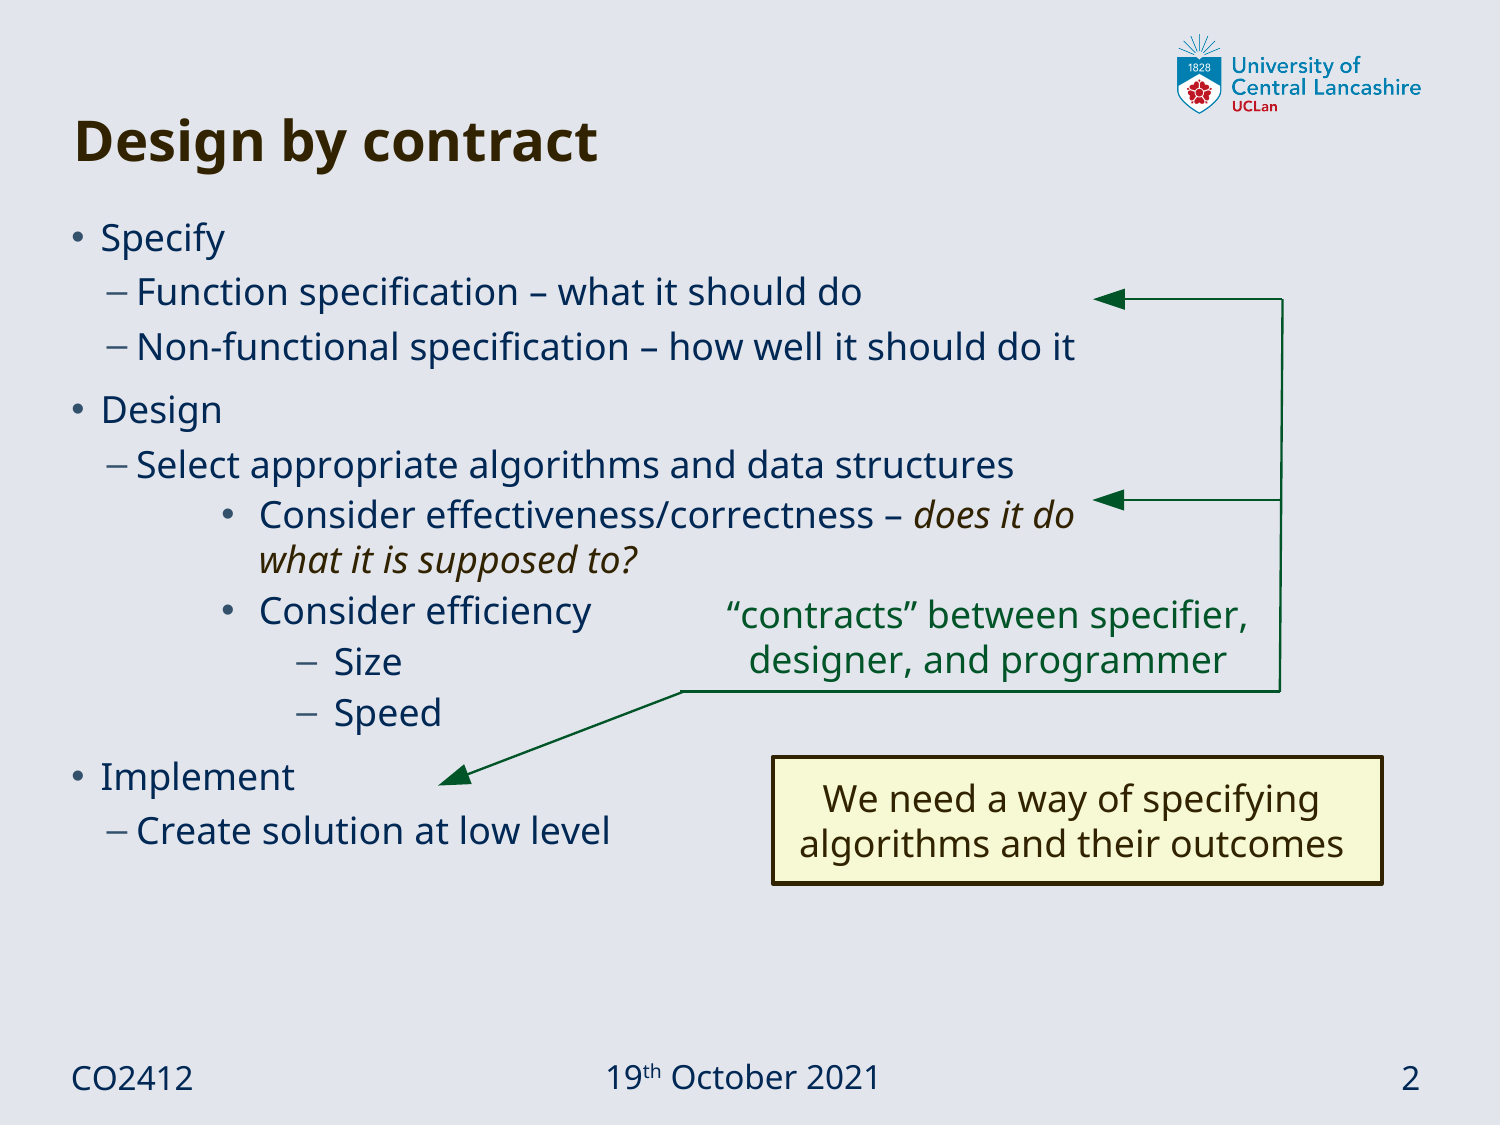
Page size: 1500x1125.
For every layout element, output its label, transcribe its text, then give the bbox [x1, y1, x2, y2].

picture [1177, 34, 1421, 93]
text_box [1119, 757, 1383, 884]
text_box “contracts” between specifier, designer, and programmer [699, 583, 1278, 689]
title Design by contract [58, 93, 1475, 186]
text_box Specify Function specification – what it should do Non-functional specification – how well it should do it Design Select appropriate algorithms and data structures Consider effectiveness/correctness – does it do what it is supposed to? Consider efficiency Size Speed Implement Create solution at low level [71, 213, 1119, 932]
text_box We need a way of specifying algorithms and their outcomes [762, 767, 1382, 873]
